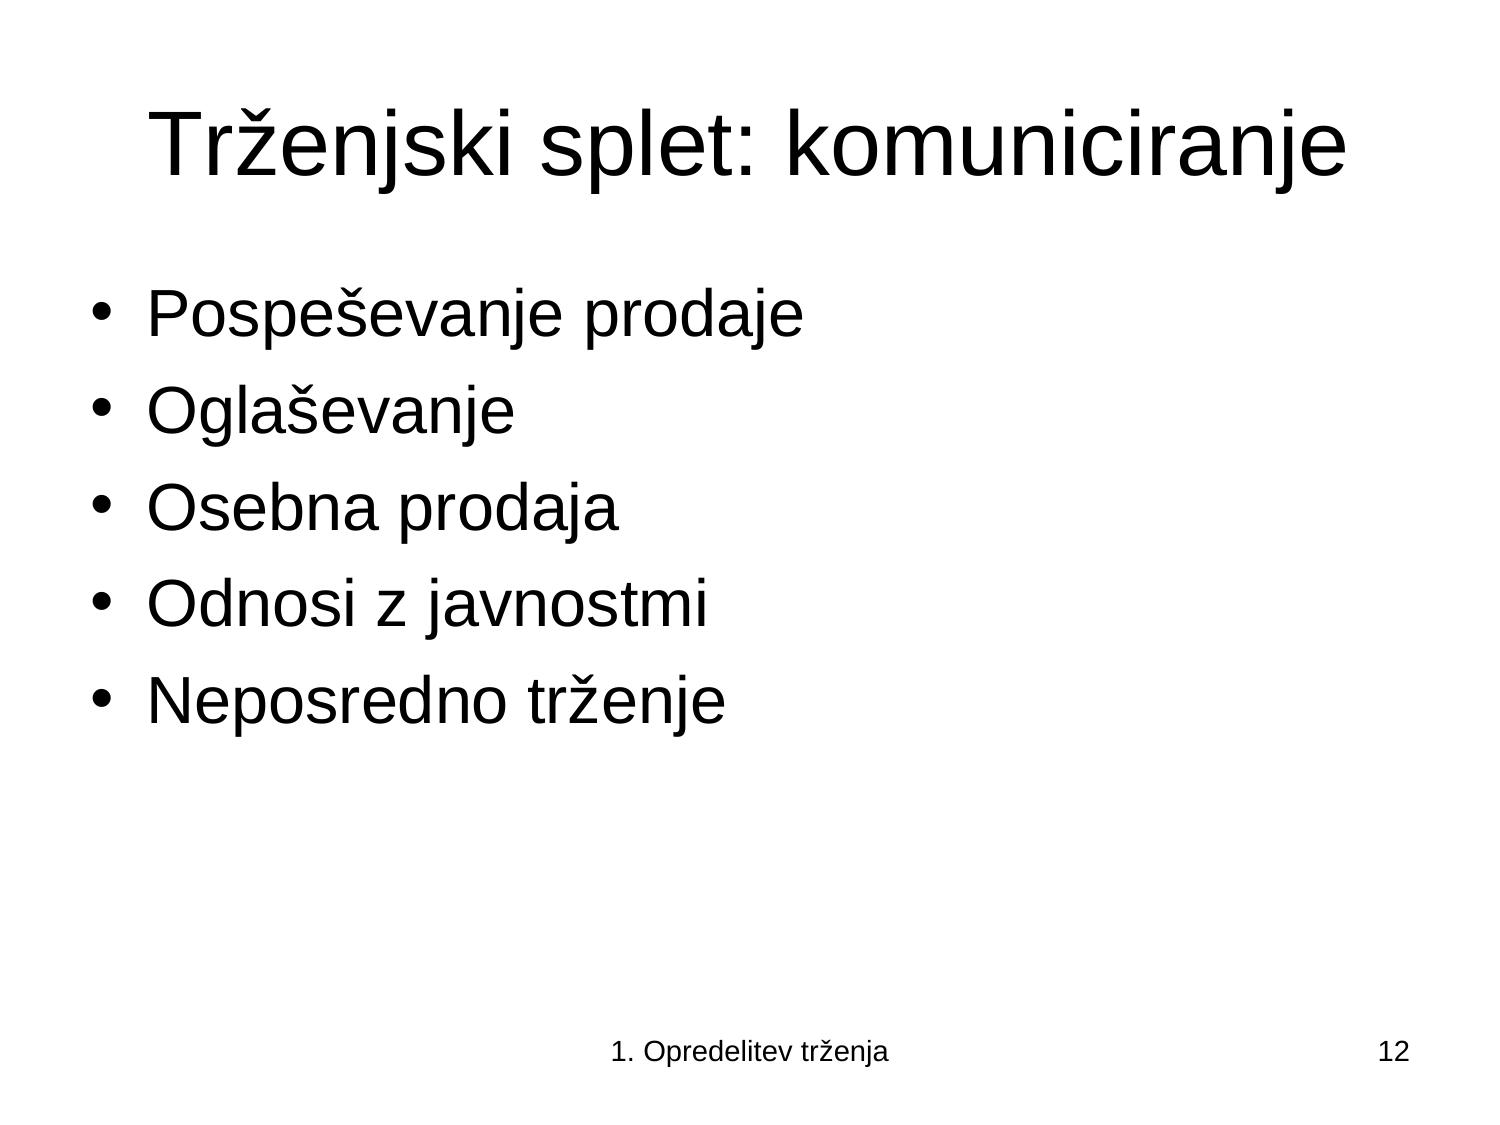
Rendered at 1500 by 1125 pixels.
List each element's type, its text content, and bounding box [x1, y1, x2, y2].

title Trženjski splet: komuniciranje [75, 45, 1426, 233]
text_box <number> [1074, 1024, 1426, 1103]
list Pospeševanje prodaje Oglaševanje Osebna prodaja Odnosi z javnostmi Neposredno trženje [75, 262, 1426, 1006]
text_box 1. Opredelitev trženja [512, 1024, 988, 1103]
